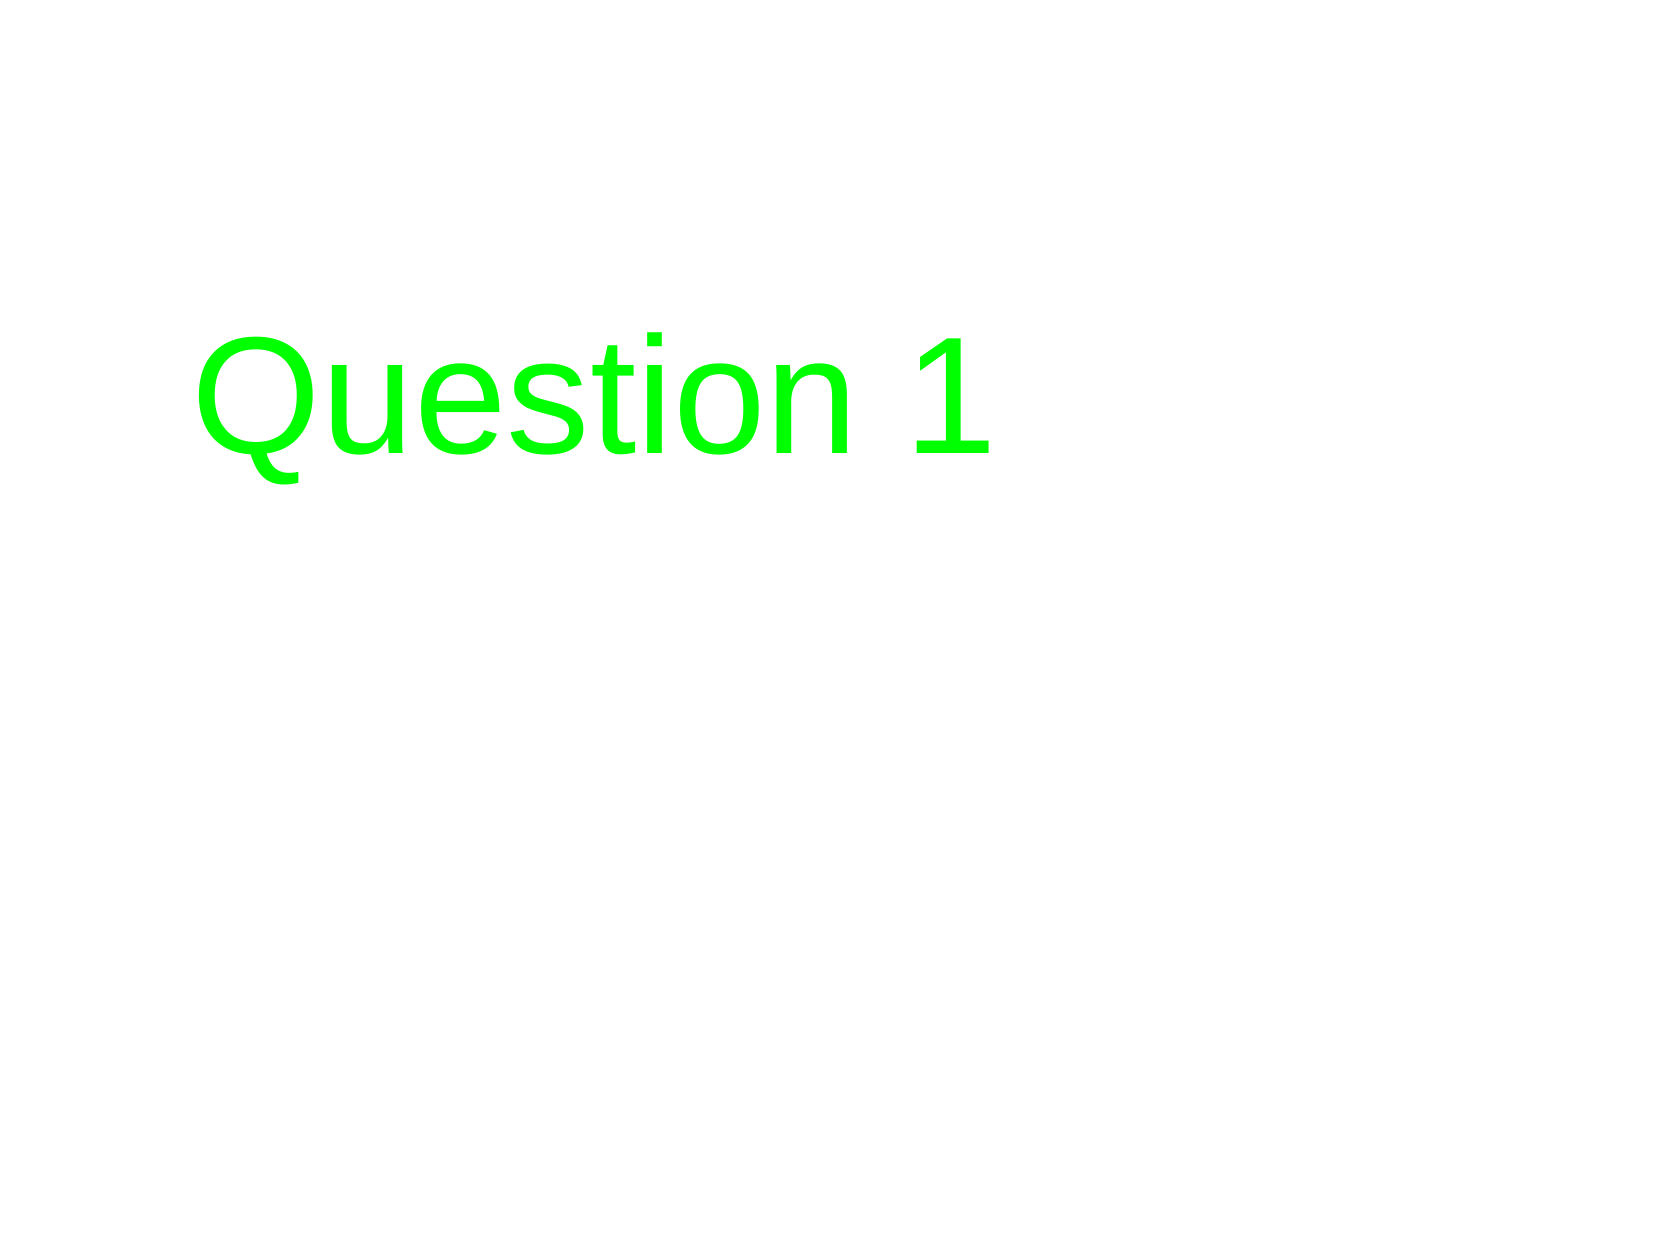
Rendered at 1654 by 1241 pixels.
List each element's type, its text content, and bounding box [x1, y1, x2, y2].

text_box Question 1 [177, 295, 1477, 497]
